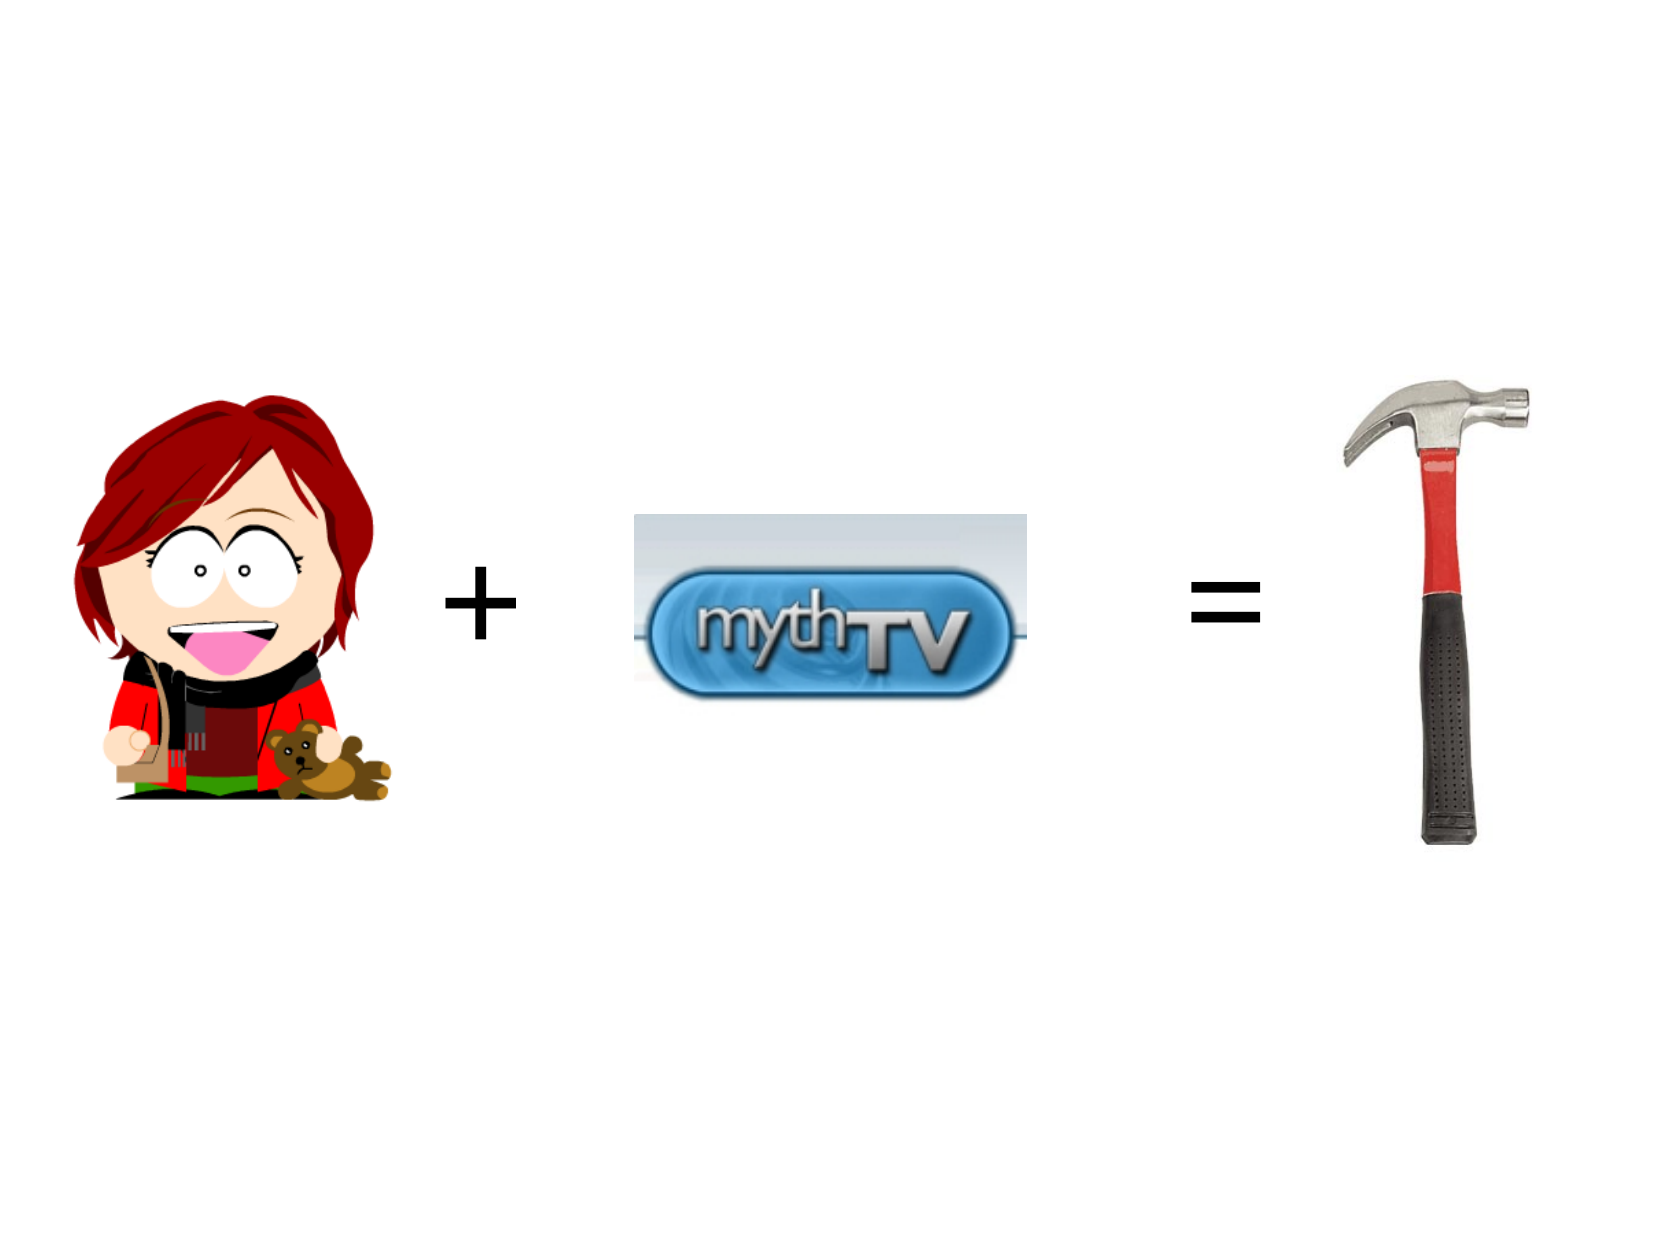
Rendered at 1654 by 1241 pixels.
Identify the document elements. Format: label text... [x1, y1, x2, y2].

picture [1200, 375, 1654, 862]
text_box = [1169, 487, 1276, 712]
picture [634, 514, 1027, 732]
text_box + [423, 488, 526, 713]
picture [52, 375, 417, 826]
